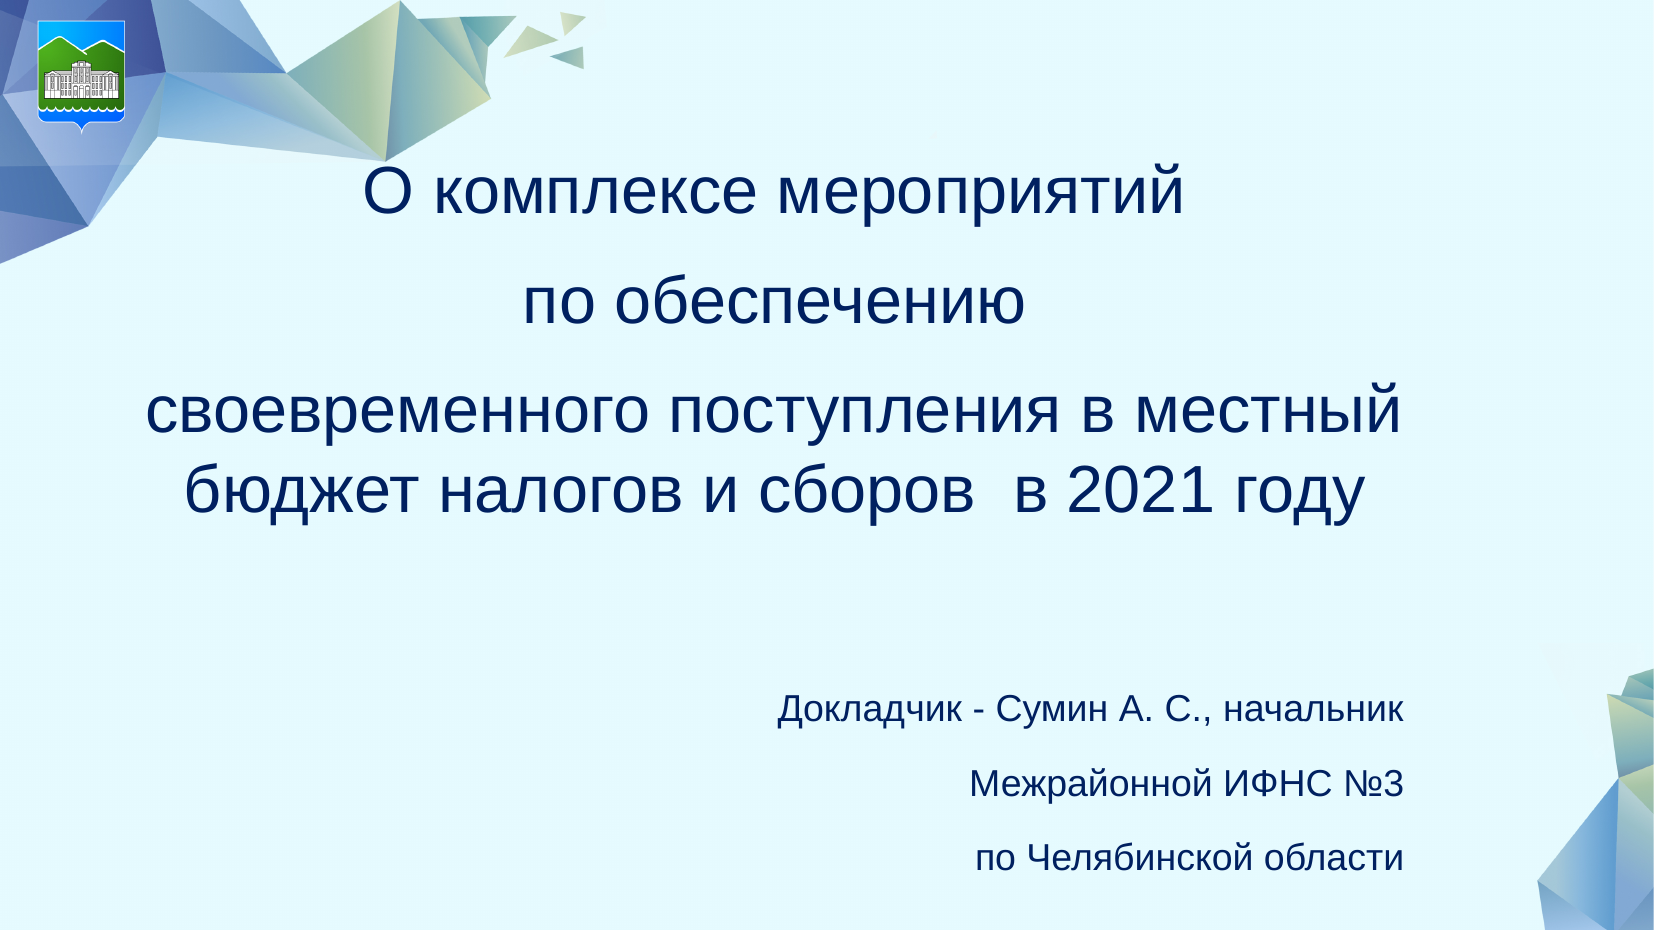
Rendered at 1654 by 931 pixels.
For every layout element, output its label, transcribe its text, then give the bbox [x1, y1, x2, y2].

picture [0, 0, 1654, 931]
subtitle О комплексе мероприятий по обеспечению своевременного поступления в местный бюджет налогов и сборов в 2021 году Докладчик - Сумин А. С., начальник Межрайонной ИФНС №3 по Челябинской области [145, 144, 1490, 881]
